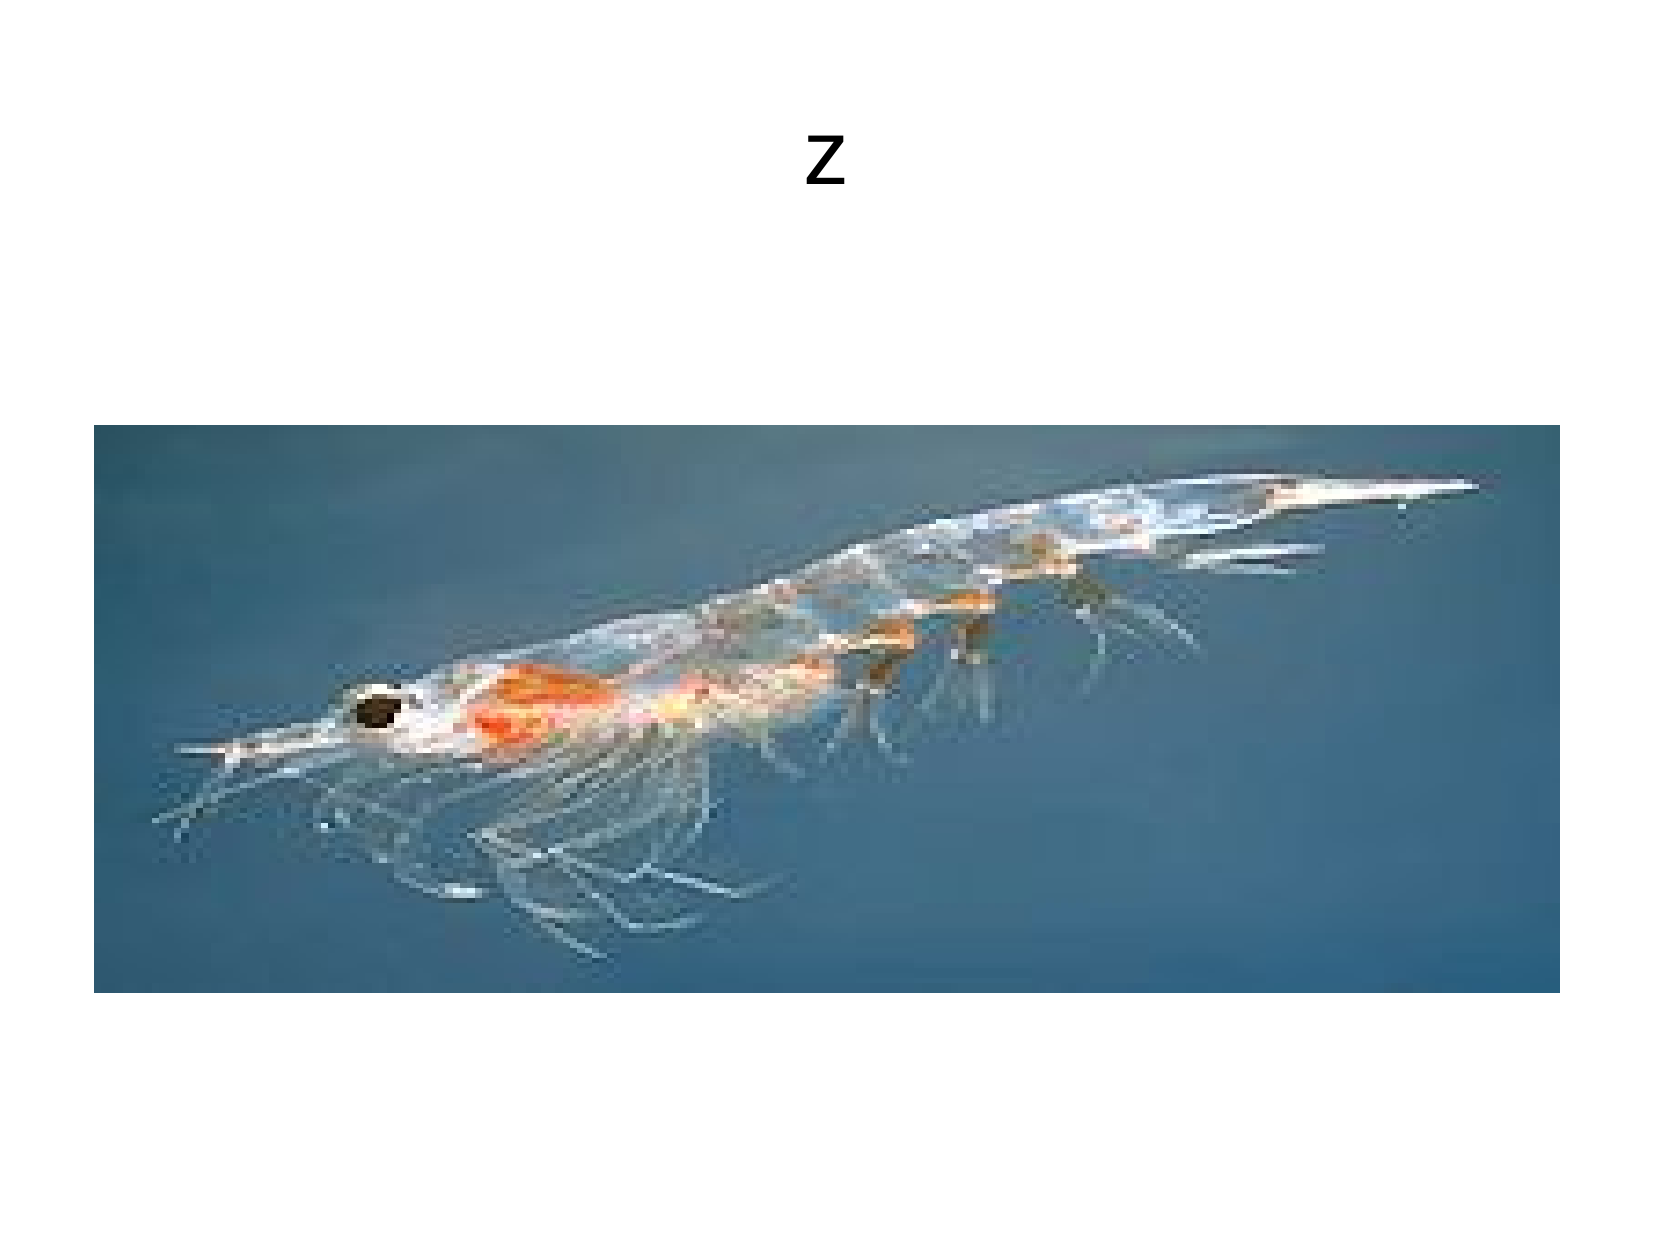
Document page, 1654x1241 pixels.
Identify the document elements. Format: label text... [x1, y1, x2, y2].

title z [82, 49, 1571, 257]
picture [94, 425, 1560, 993]
